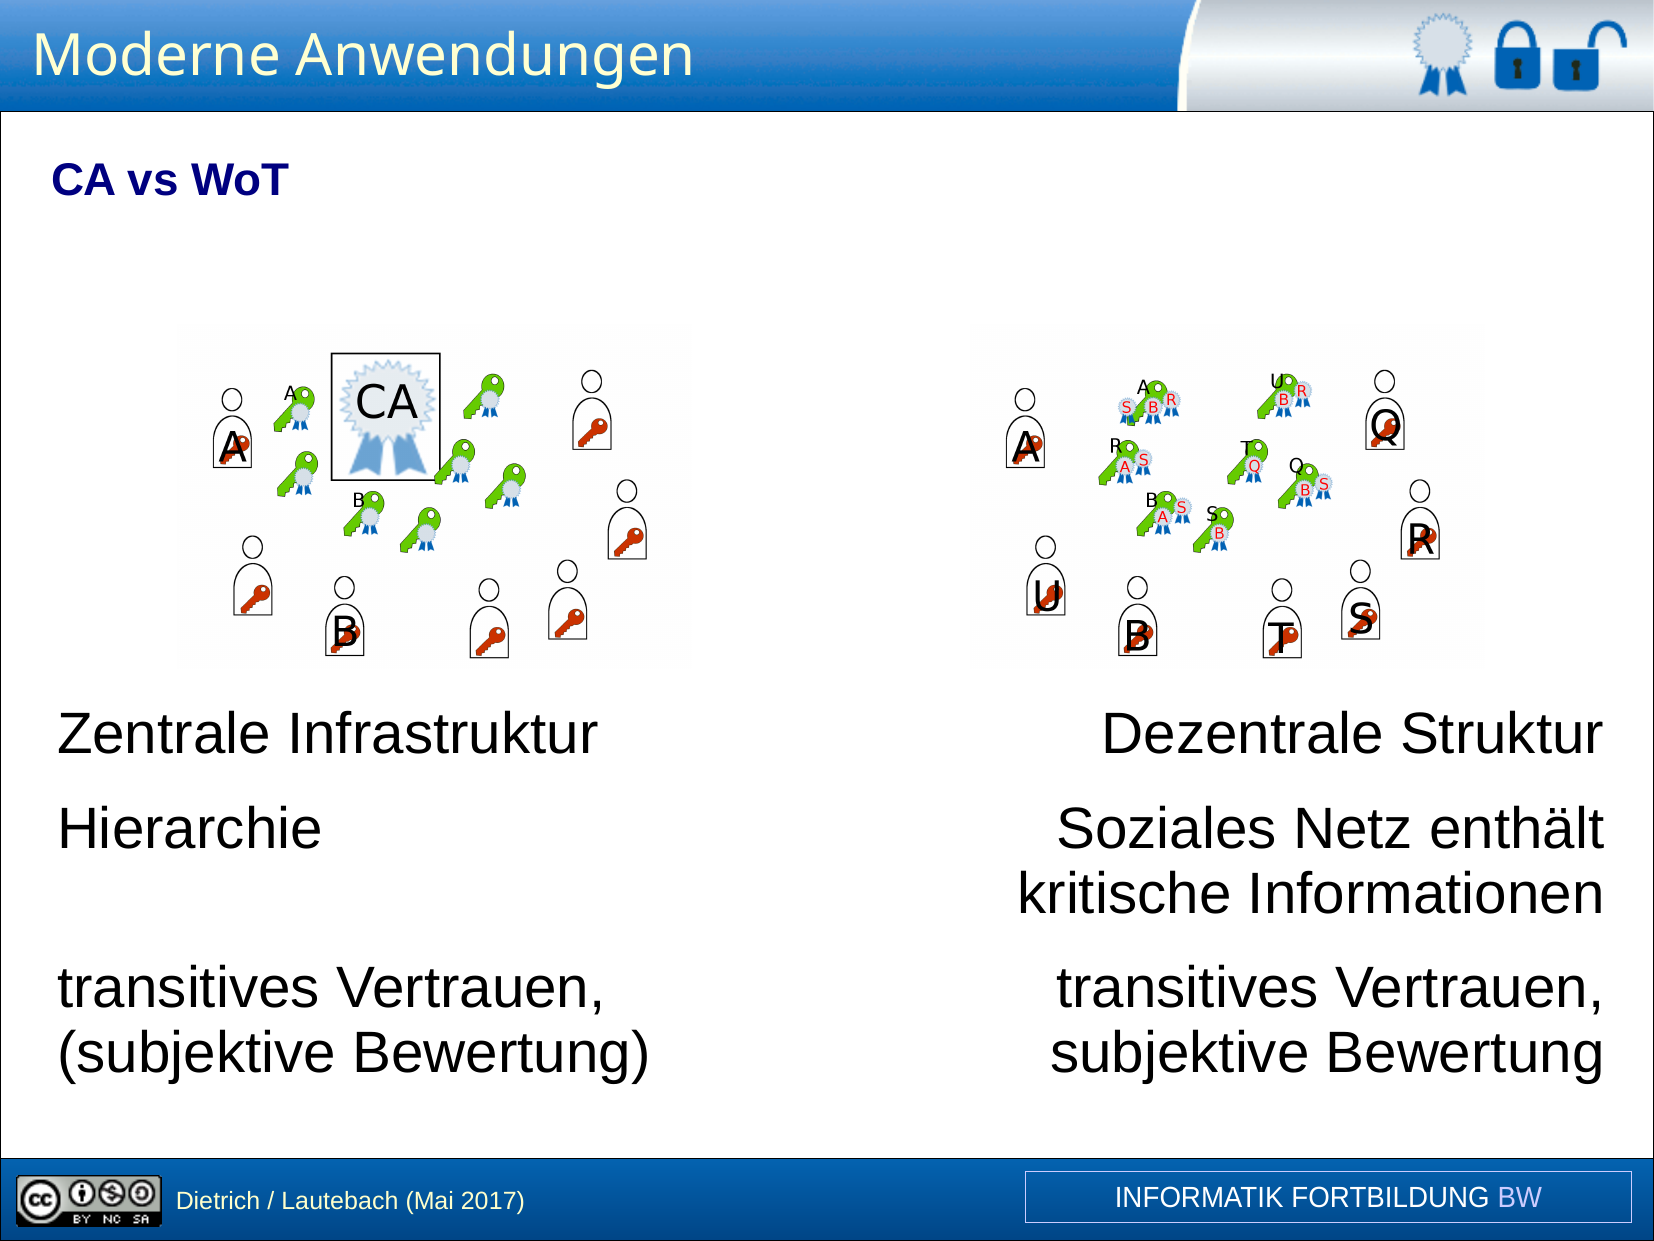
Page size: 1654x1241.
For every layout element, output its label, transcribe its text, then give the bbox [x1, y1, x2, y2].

list Zentrale Infrastruktur Hierarchie transitives Vertrauen, (subjektive Bewertung) [57, 700, 813, 1086]
picture [16, 1175, 162, 1227]
picture [970, 324, 1485, 669]
title Moderne Anwendungen [31, 14, 1151, 92]
picture [177, 324, 692, 669]
text_box CA vs WoT [36, 146, 1617, 214]
picture [0, 0, 1654, 111]
list Dezentrale Struktur Soziales Netz enthält kritische Informationen transitives Vertrauen, subjektive Bewertung [850, 700, 1606, 1086]
